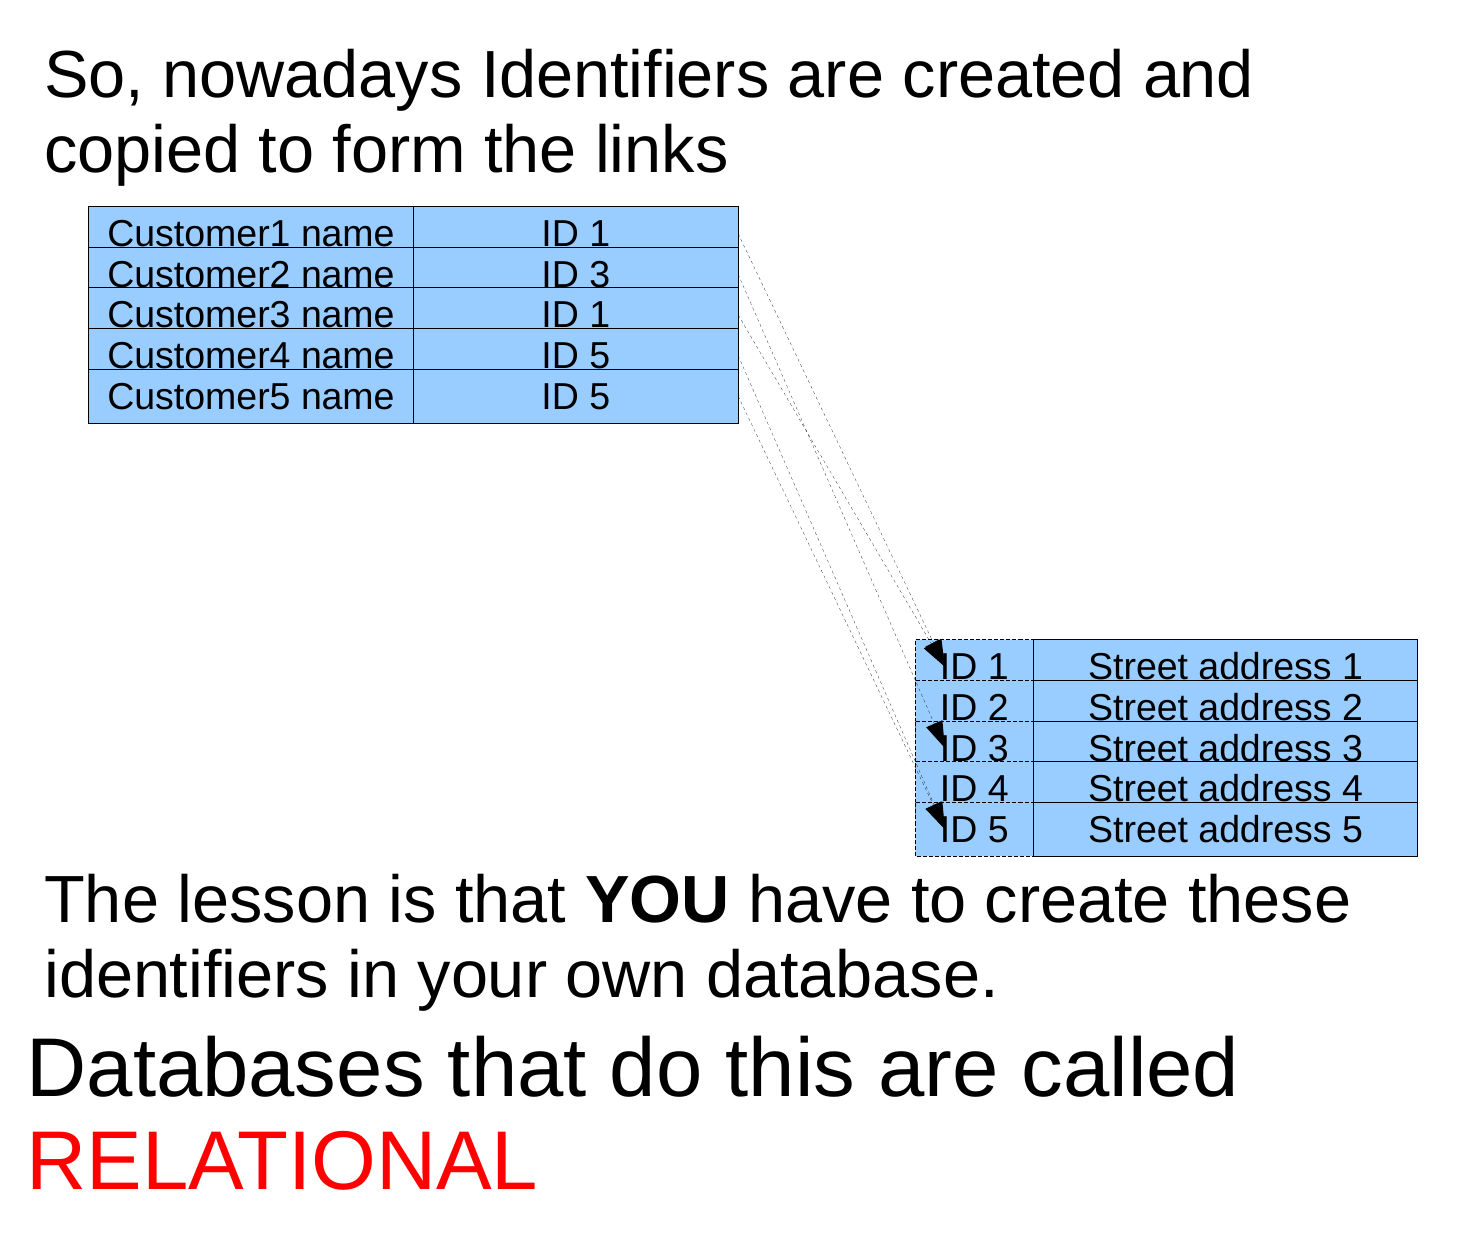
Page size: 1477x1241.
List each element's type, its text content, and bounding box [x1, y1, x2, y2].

text_box Street address 3 [1033, 721, 1418, 761]
text_box ID 3 [957, 738, 972, 758]
text_box ID 5 [413, 369, 739, 424]
text_box ID 2 [915, 680, 1033, 721]
text_box Customer4 name [88, 328, 413, 369]
text_box Customer5 name [88, 369, 413, 424]
text_box ID 1 [413, 206, 739, 247]
text_box ID 5 [413, 328, 739, 369]
text_box ID 4 [915, 761, 1033, 802]
text_box The lesson is that YOU have to create these identifiers in your own database. [29, 855, 1477, 1020]
text_box Street address 2 [1033, 680, 1418, 721]
text_box ID 3 [413, 247, 739, 287]
text_box Customer1 name [88, 206, 413, 247]
text_box ID 3 [558, 264, 573, 284]
text_box Customer3 name [88, 287, 413, 328]
text_box ID 1 [915, 639, 1033, 680]
text_box Street address 1 [1033, 639, 1418, 680]
text_box ID 3 [915, 721, 942, 761]
text_box Street address 4 [1033, 761, 1418, 802]
text_box So, nowadays Identifiers are created and copied to form the links [29, 29, 1289, 194]
text_box Customer2 name [88, 247, 413, 287]
text_box Databases that do this are called RELATIONAL [12, 1014, 1329, 1216]
text_box ID 1 [413, 287, 739, 328]
text_box ID 5 [915, 802, 1033, 855]
text_box Street address 5 [1033, 802, 1418, 855]
text_box ID 3 [943, 721, 1033, 761]
